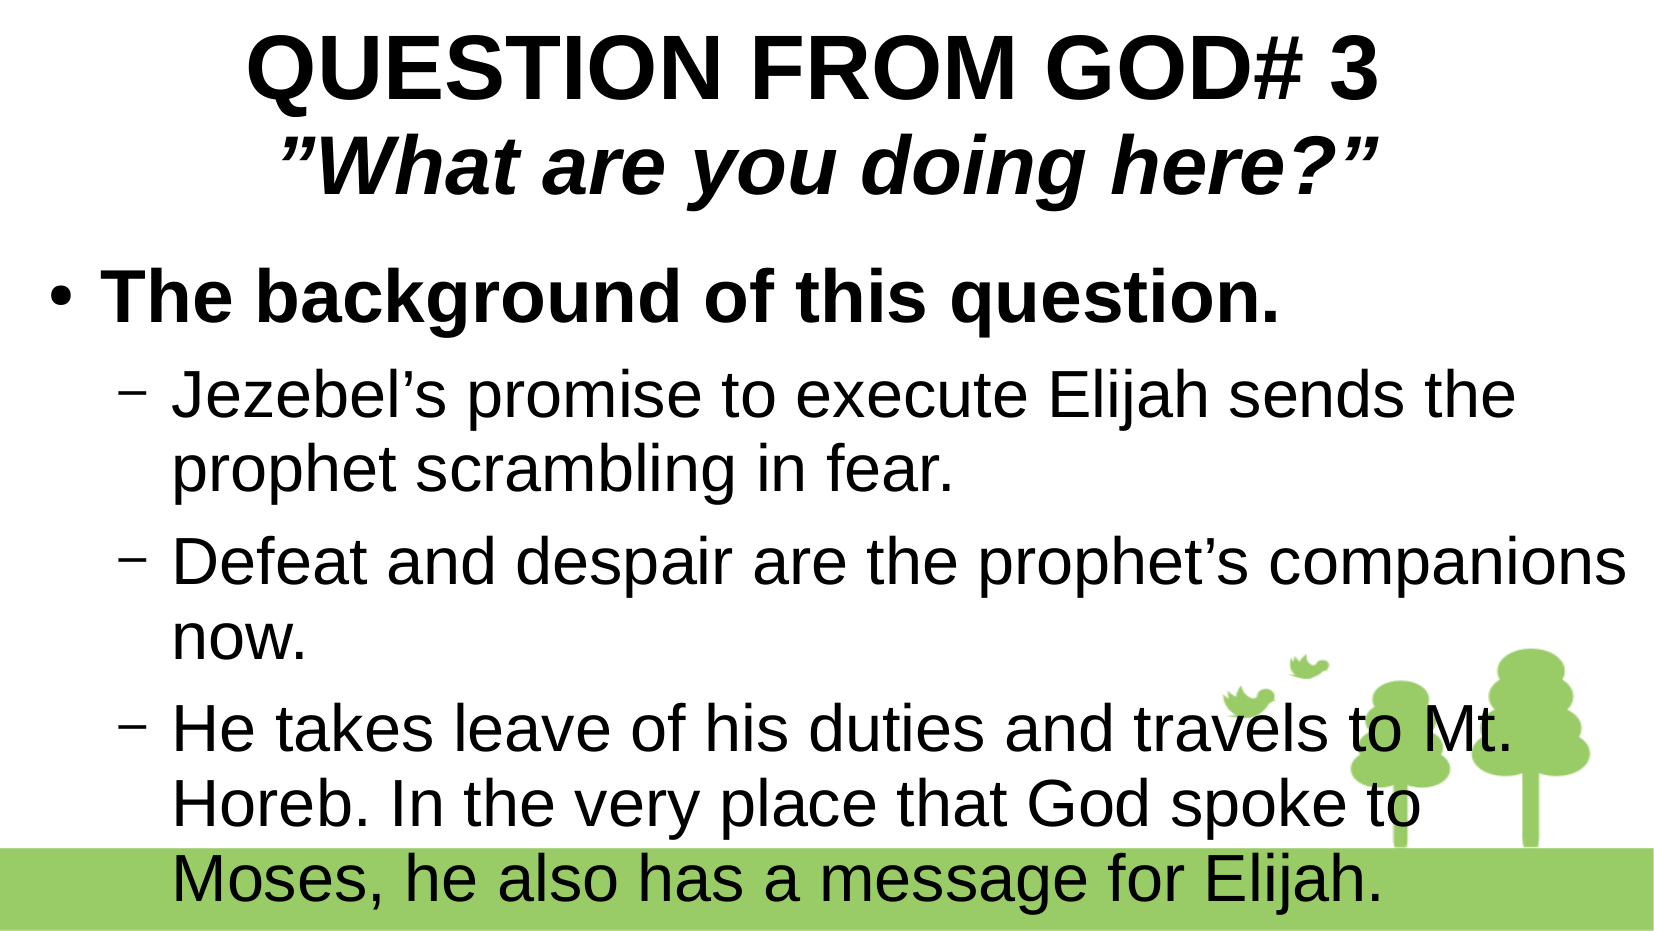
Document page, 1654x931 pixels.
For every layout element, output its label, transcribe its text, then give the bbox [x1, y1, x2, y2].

title QUESTION FROM GOD# 3 ”What are you doing here?” [82, 16, 1571, 213]
list The background of this question. Jezebel’s promise to execute Elijah sends the prophet scrambling in fear. Defeat and despair are the prophet’s companions now. He takes leave of his duties and travels to Mt. Horeb. In the very place that God spoke to Moses, he also has a message for Elijah. [30, 255, 1636, 931]
picture [0, 0, 1654, 931]
